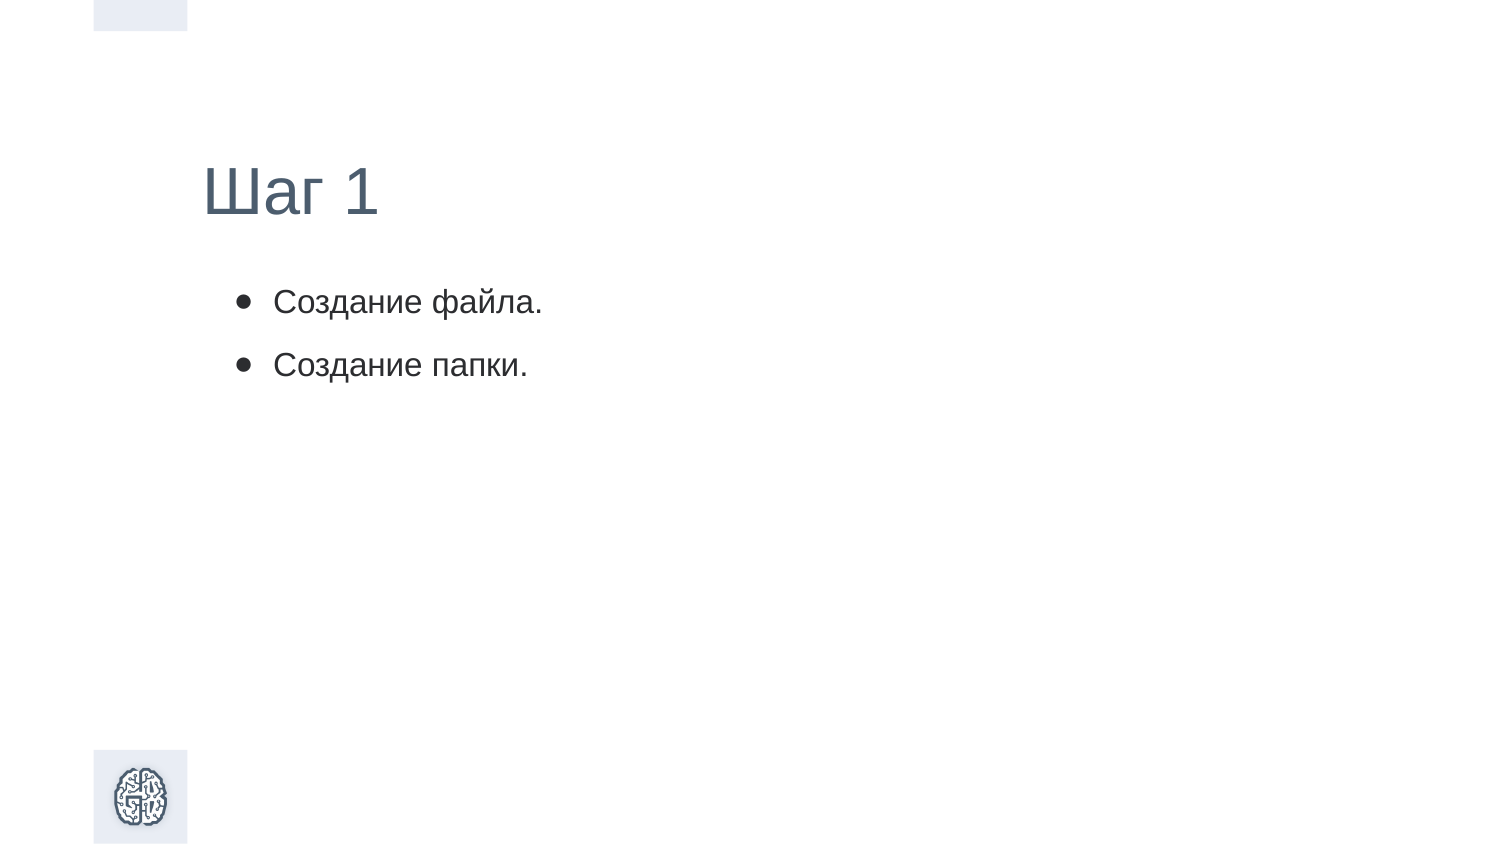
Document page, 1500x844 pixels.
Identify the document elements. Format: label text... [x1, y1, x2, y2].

text_box Создание файла. [187, 259, 1312, 322]
picture [106, 760, 175, 834]
text_box Шаг 1 [187, 93, 1312, 259]
text_box Создание папки. [187, 322, 1312, 384]
